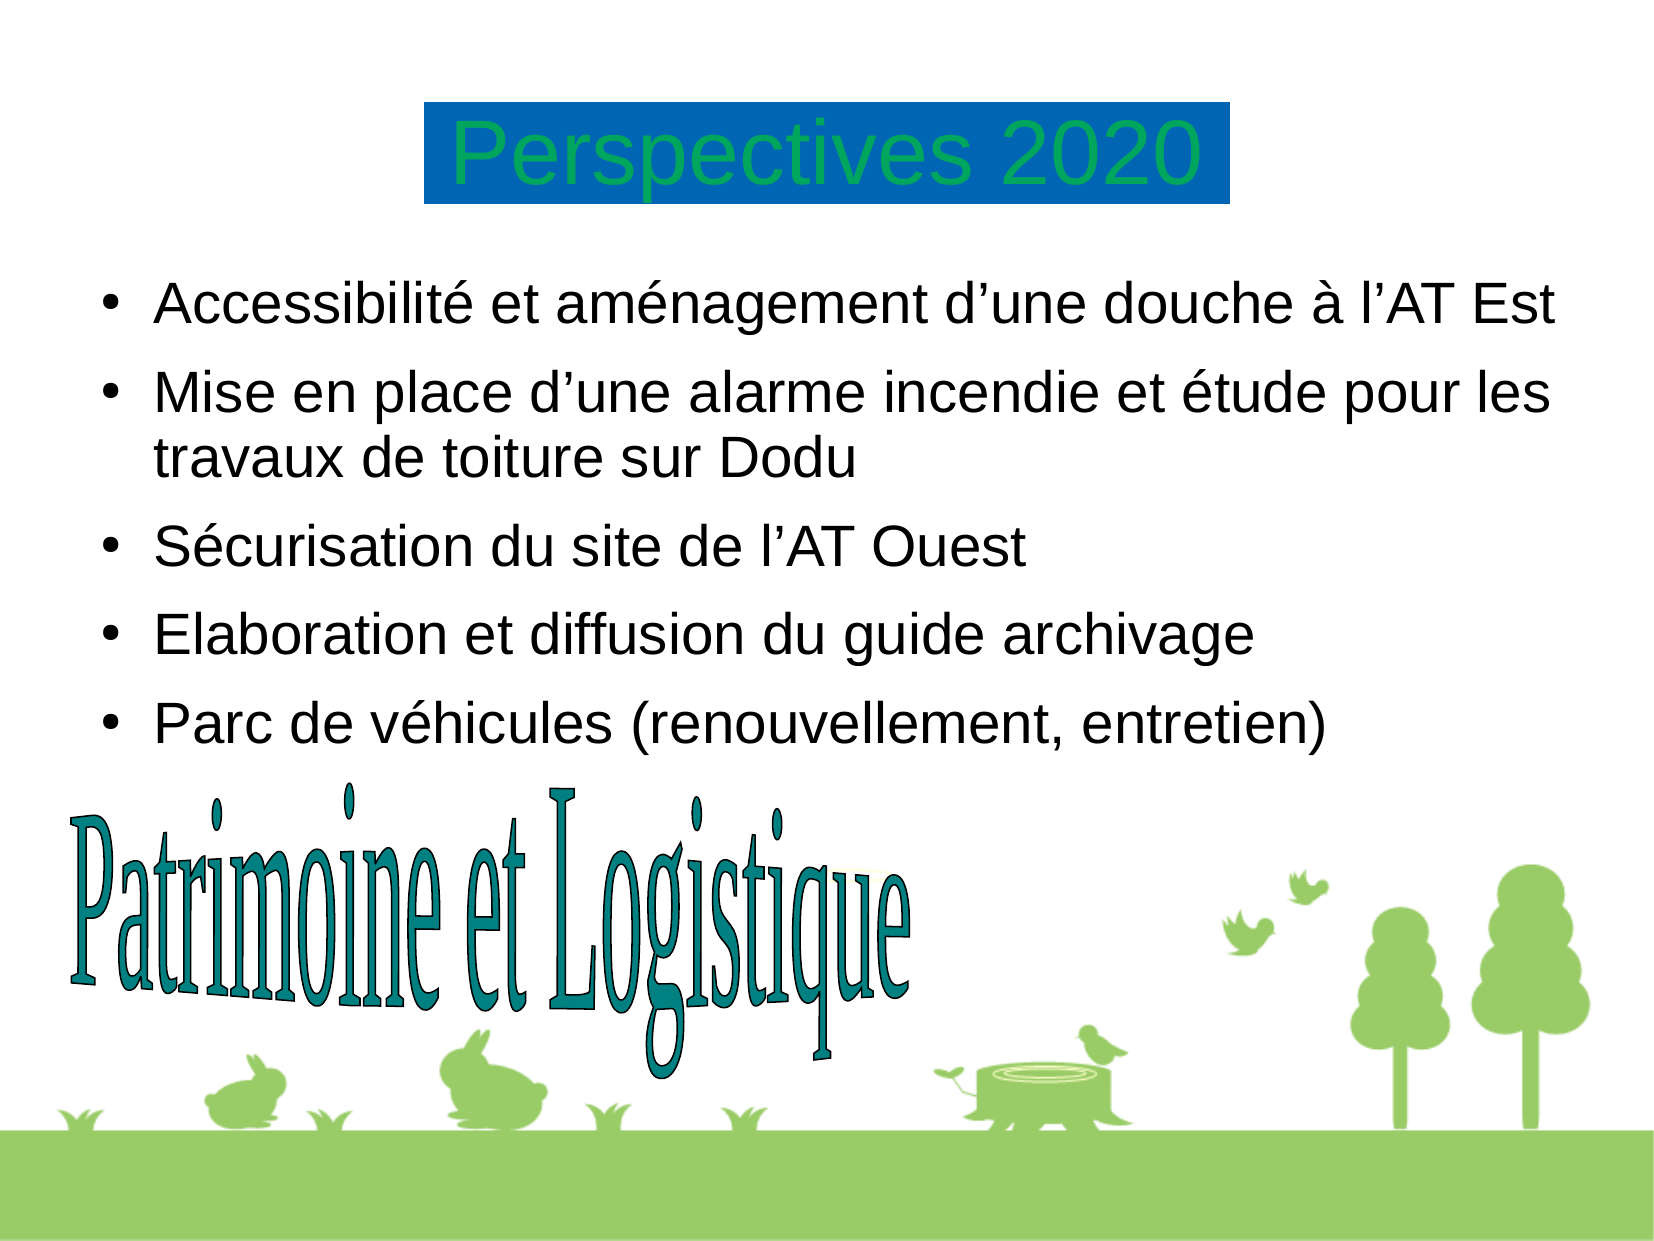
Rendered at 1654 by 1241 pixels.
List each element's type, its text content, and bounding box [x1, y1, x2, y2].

list Accessibilité et aménagement d’une douche à l’AT Est Mise en place d’une alarme incendie et étude pour les travaux de toiture sur Dodu Sécurisation du site de l’AT Ouest Elaboration et diffusion du guide archivage Parc de véhicules (renouvellement, entretien) [82, 271, 1571, 1047]
text_box Patrimoine et Logistique [877, 874, 910, 999]
text_box Patrimoine et Logistique [339, 851, 361, 1006]
text_box Patrimoine et Logistique [363, 847, 404, 1007]
text_box Patrimoine et Logistique [407, 848, 440, 1011]
text_box Patrimoine et Logistique [767, 867, 788, 1003]
text_box Patrimoine et Logistique [687, 860, 708, 1007]
text_box Patrimoine et Logistique [178, 856, 205, 994]
text_box Patrimoine et Logistique [550, 788, 595, 1010]
text_box Patrimoine et Logistique [712, 859, 740, 1008]
text_box Patrimoine et Logistique [743, 834, 766, 1006]
text_box Patrimoine et Logistique [230, 851, 295, 1001]
text_box Patrimoine et Logistique [792, 865, 831, 1060]
text_box Patrimoine et Logistique [646, 842, 684, 1079]
text_box Patrimoine et Logistique [467, 849, 500, 1011]
text_box Patrimoine et Logistique [118, 860, 153, 991]
text_box Patrimoine et Logistique [70, 815, 113, 985]
title Perspectives 2020 [82, 49, 1571, 257]
text_box Patrimoine et Logistique [298, 849, 335, 1006]
picture [0, 0, 1654, 1241]
text_box Patrimoine et Logistique [154, 832, 177, 994]
text_box Patrimoine et Logistique [833, 872, 874, 1001]
text_box Patrimoine et Logistique [603, 851, 640, 1013]
text_box Patrimoine et Logistique [207, 858, 228, 996]
text_box Patrimoine et Logistique [503, 818, 526, 1012]
